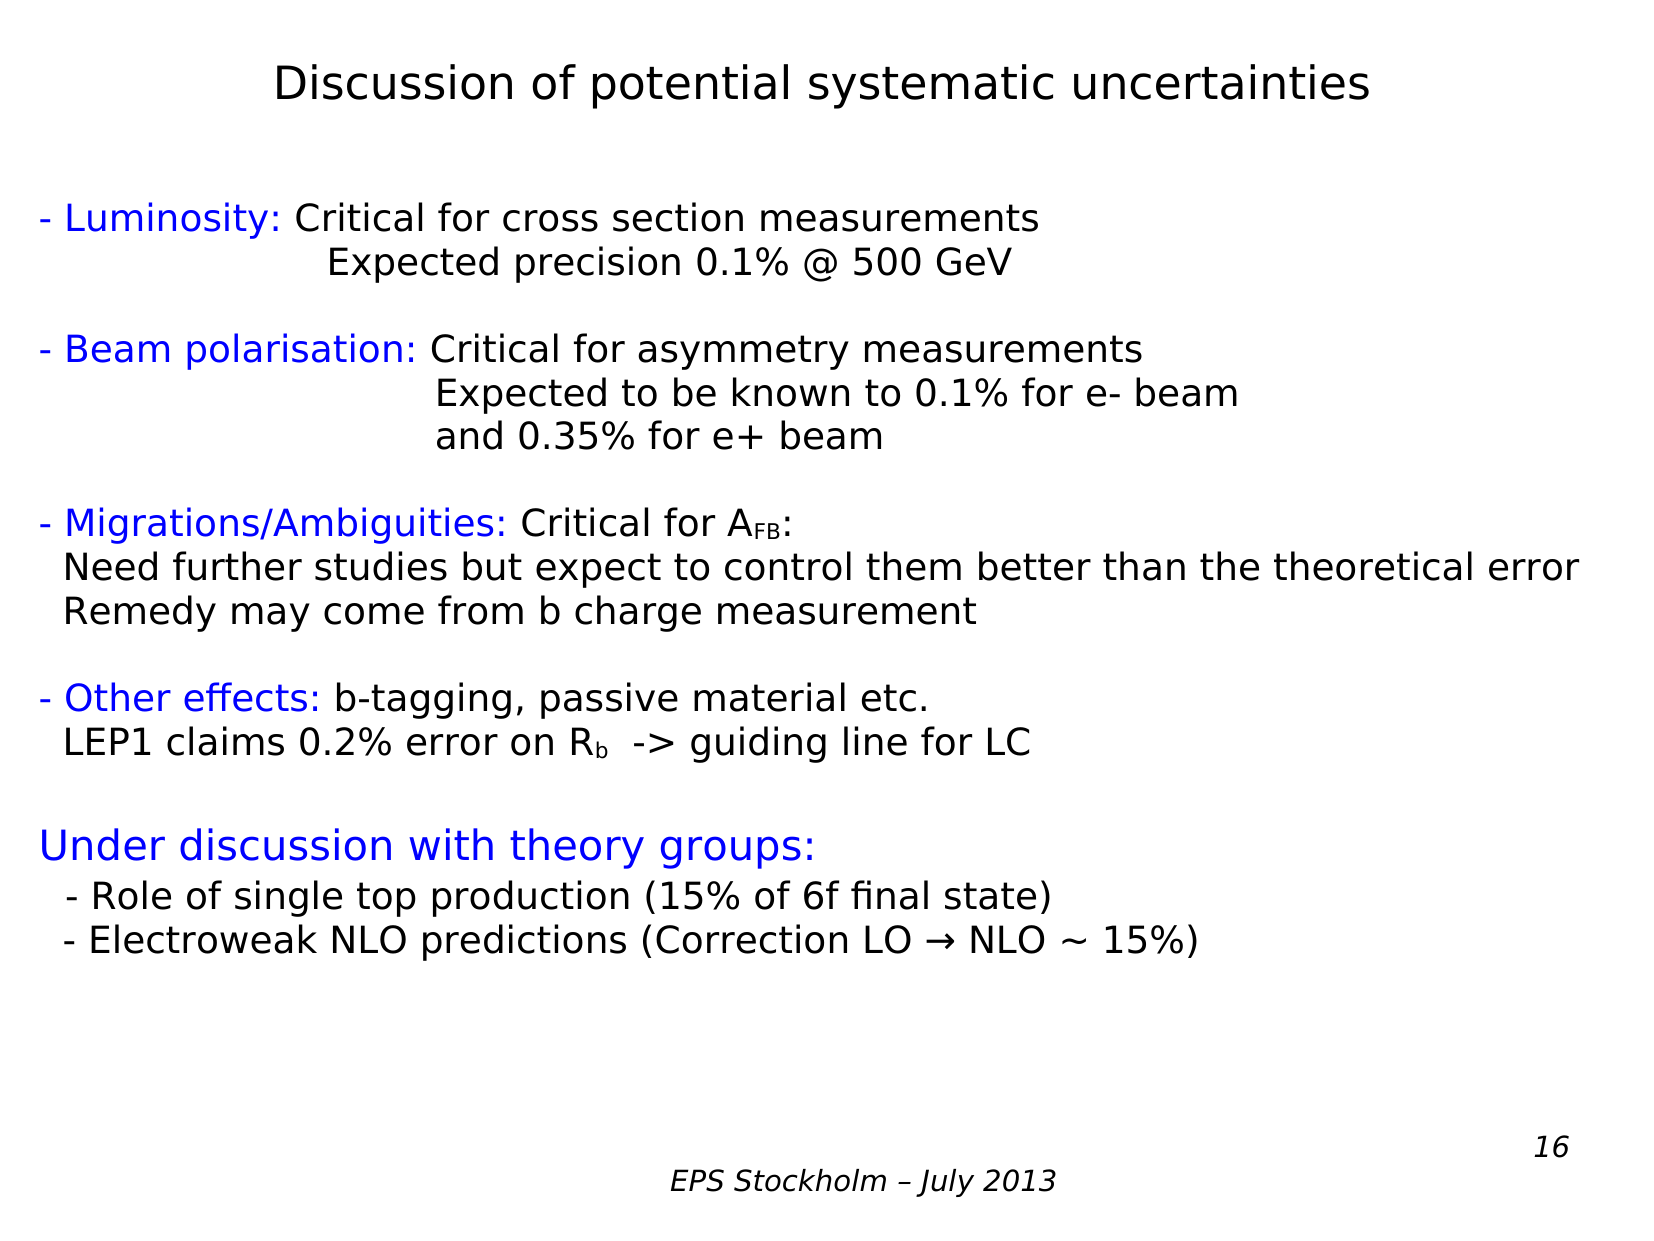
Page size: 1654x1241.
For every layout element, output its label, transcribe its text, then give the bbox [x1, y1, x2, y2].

text_box - Luminosity: Critical for cross section measurements Expected precision 0.1% @ 500 GeV - Beam polarisation: Critical for asymmetry measurements Expected to be known to 0.1% for e- beam and 0.35% for e+ beam - Migrations/Ambiguities: Critical for AFB: Need further studies but expect to control them better than the theoretical error Remedy may come from b charge measurement - Other effects: b-tagging, passive material etc. LEP1 claims 0.2% error on Rb -> guiding line for LC Under discussion with theory groups: - Role of single top production (15% of 6f final state) - Electroweak NLO predictions (Correction LO → NLO ~ 15%) [23, 144, 1603, 1052]
text_box Discussion of potential systematic uncertainties [258, 49, 1403, 118]
